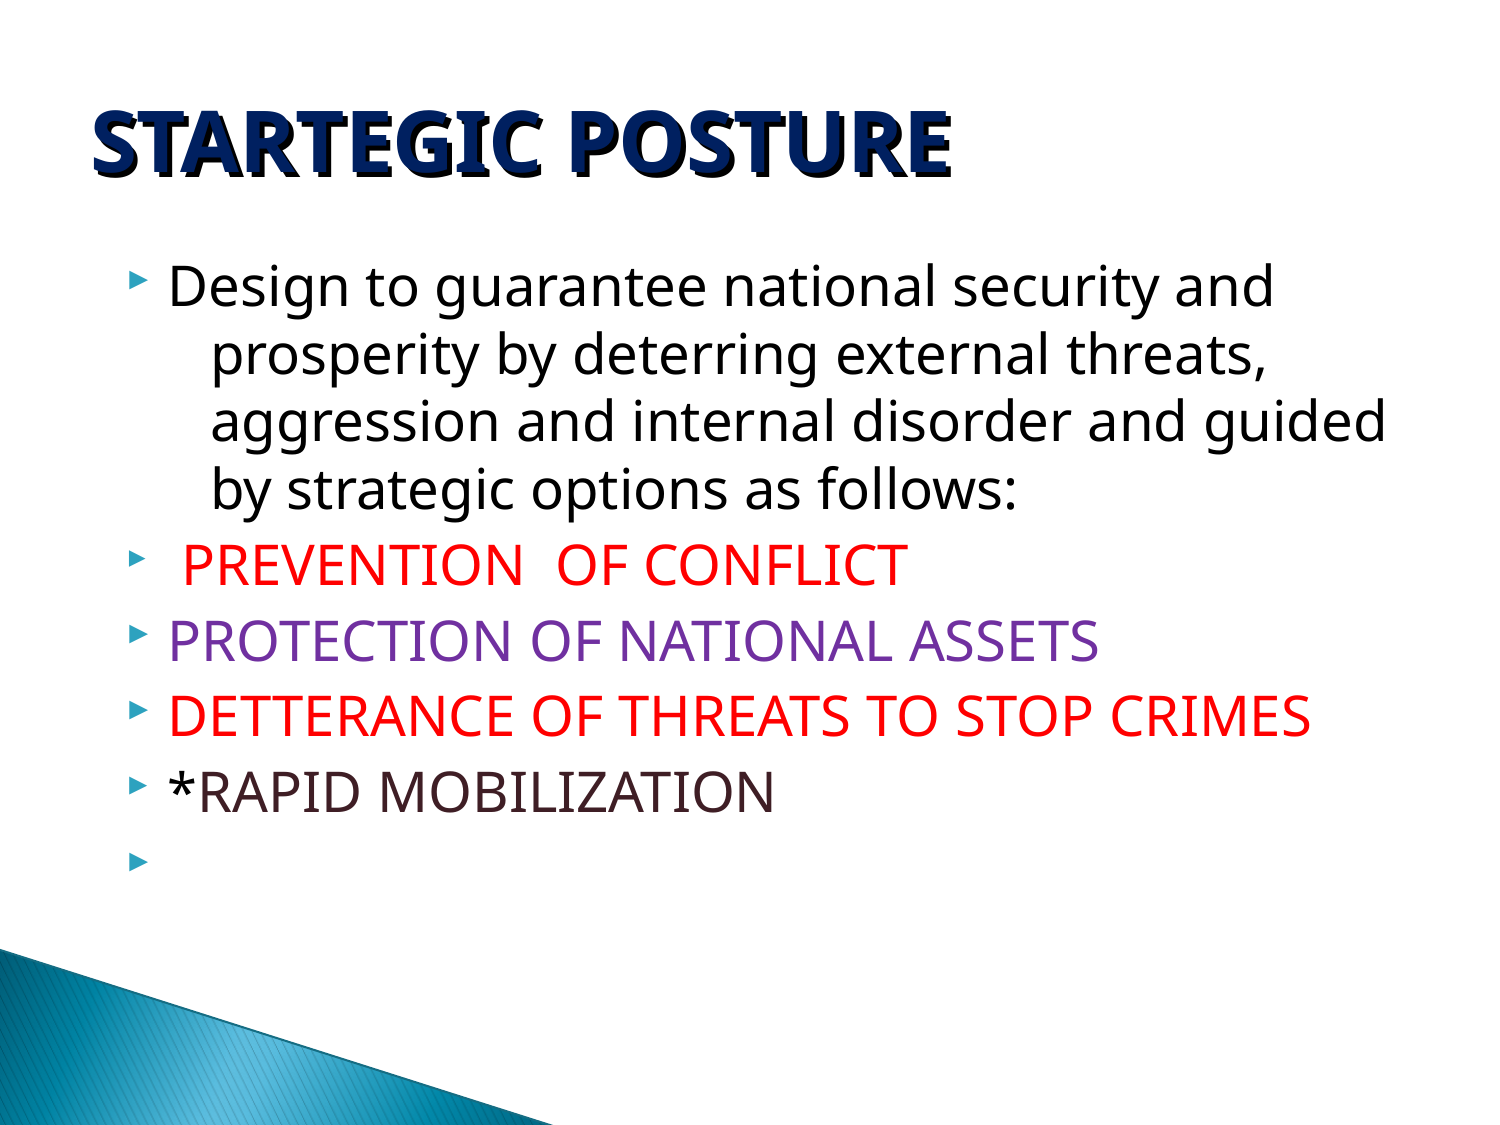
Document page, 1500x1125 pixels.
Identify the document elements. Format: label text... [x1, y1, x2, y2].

title STARTEGIC POSTURE [75, 45, 1426, 233]
list Design to guarantee national security and prosperity by deterring external threats, aggression and internal disorder and guided by strategic options as follows: PREVENTION OF CONFLICT PROTECTION OF NATIONAL ASSETS DETTERANCE OF THREATS TO STOP CRIMES *RAPID MOBILIZATION [75, 243, 1426, 986]
